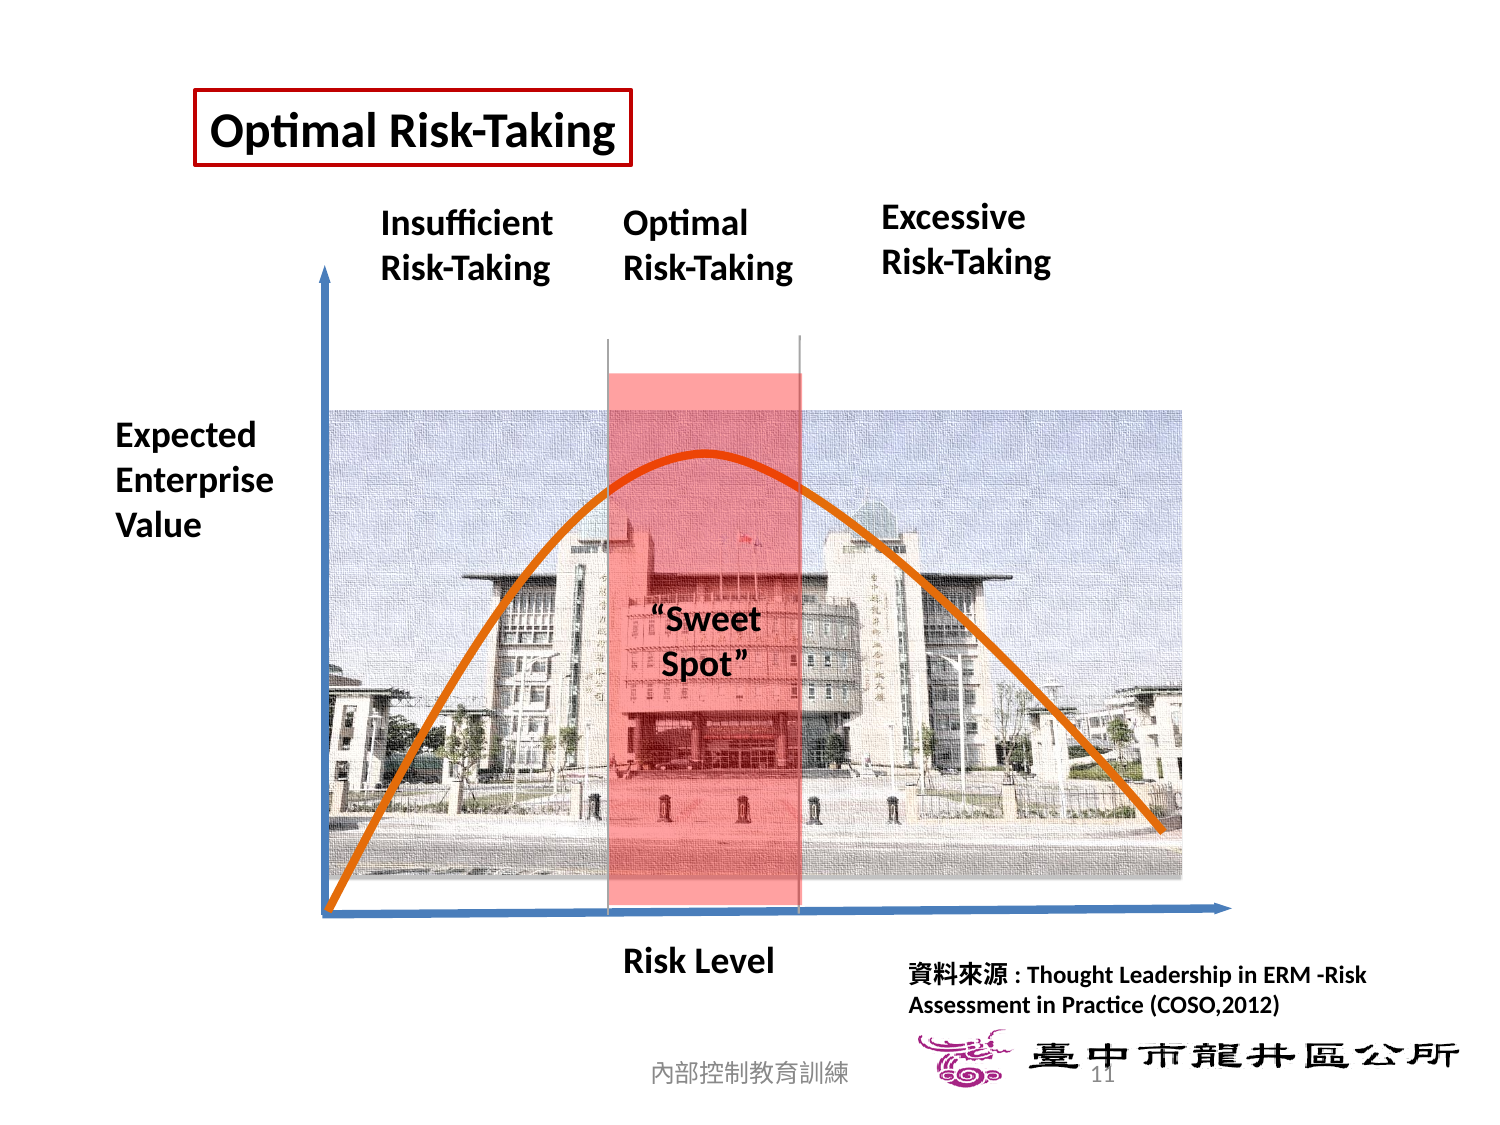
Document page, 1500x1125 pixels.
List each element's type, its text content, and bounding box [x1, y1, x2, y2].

text_box 11 [1074, 1042, 1426, 1103]
text_box Risk Level [608, 929, 790, 989]
text_box Excessive Risk-Taking [866, 184, 1071, 289]
text_box 資料來源: Thought Leadership in ERM -Risk Assessment in Practice (COSO,2012) [893, 951, 1402, 1028]
text_box Expected Enterprise Value [100, 402, 313, 552]
text_box Insufficient Risk-Taking [366, 191, 575, 296]
text_box Optimal Risk-Taking [608, 191, 830, 296]
text_box “Sweet Spot” [609, 373, 802, 905]
text_box 內部控制教育訓練 [512, 1042, 988, 1103]
text_box Optimal Risk-Taking [195, 90, 631, 165]
